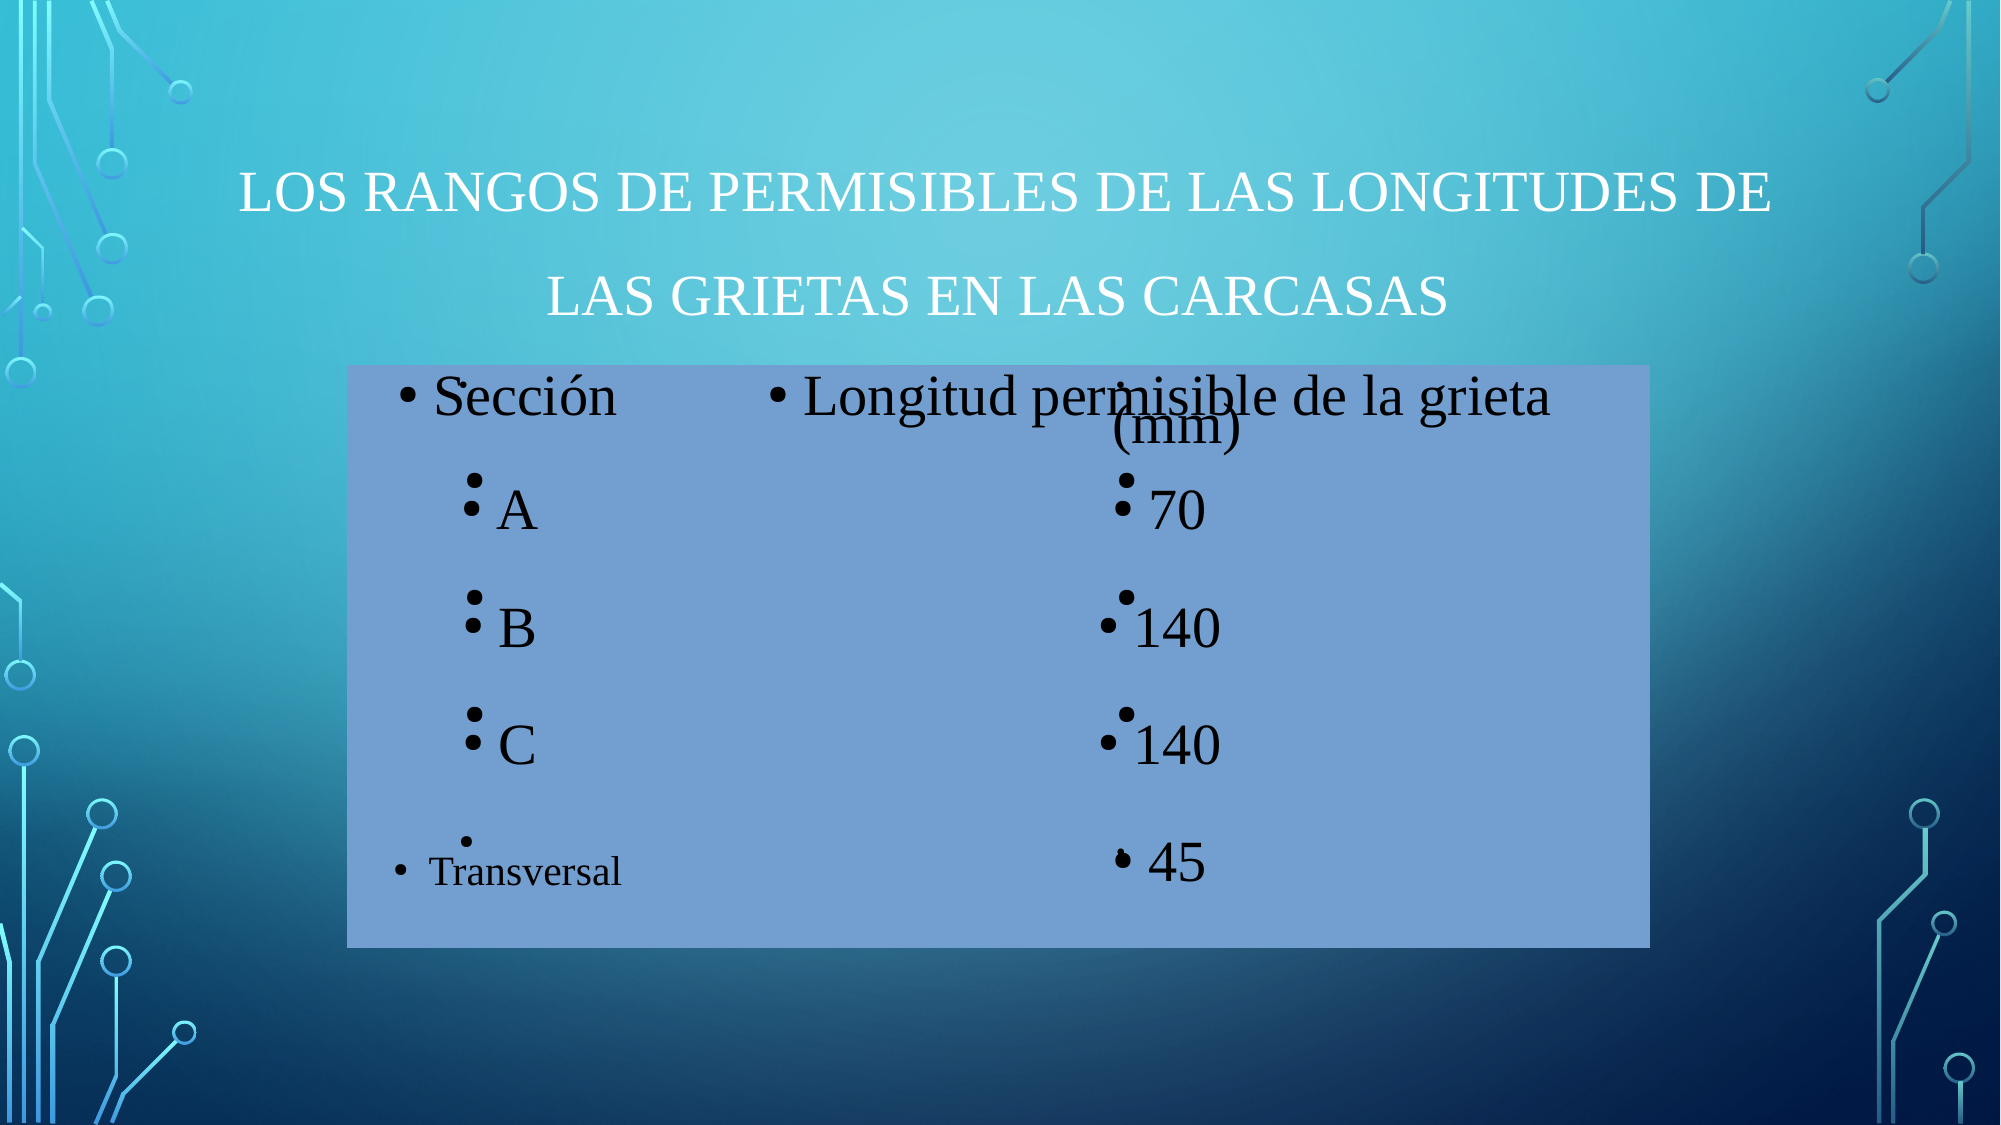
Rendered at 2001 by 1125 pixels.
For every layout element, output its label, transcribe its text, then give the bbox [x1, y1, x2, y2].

table_cell Transversal [347, 831, 669, 948]
table_header Sección [347, 365, 669, 478]
table_cell B [347, 596, 669, 713]
table_cell A [347, 478, 669, 596]
table_cell 70 [669, 478, 1650, 596]
title los rangos de permisibles de las longitudes de las grietas en las carcasas [187, 101, 1813, 344]
table_cell 140 [669, 713, 1650, 831]
table_header Longitud permisible de la grieta (mm) [669, 365, 1650, 478]
table_cell 140 [669, 596, 1650, 713]
table_cell C [347, 713, 669, 831]
table_cell 45 [669, 831, 1650, 948]
